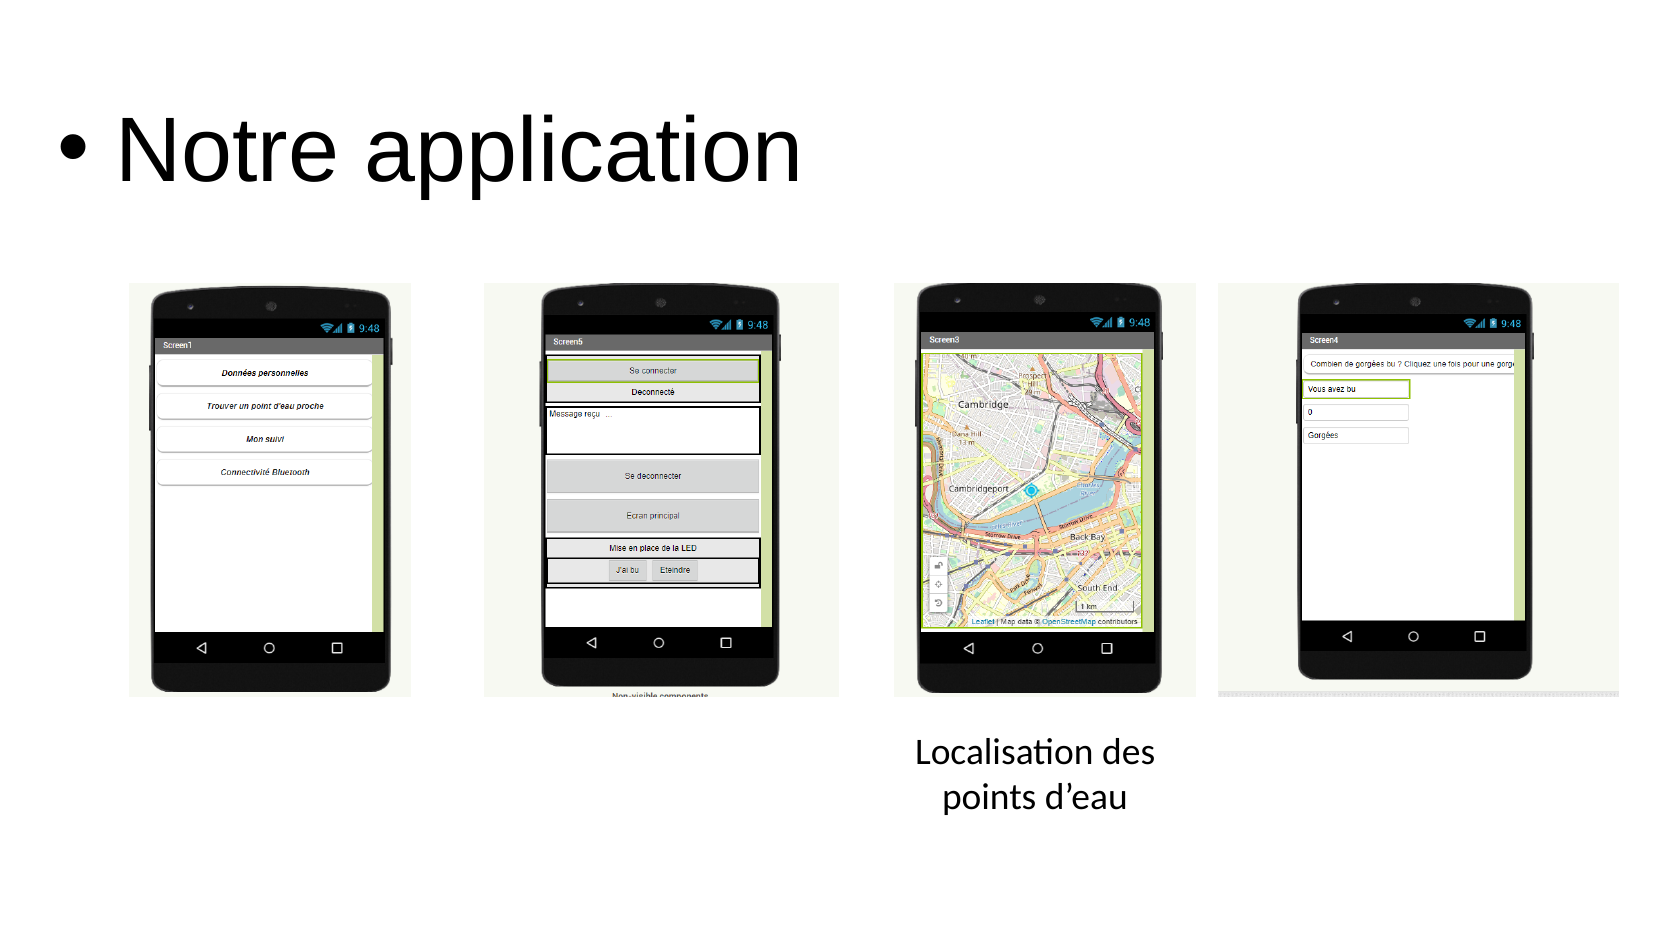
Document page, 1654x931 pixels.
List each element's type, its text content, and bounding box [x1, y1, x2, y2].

picture [129, 283, 411, 697]
subtitle Notre application [0, 94, 862, 308]
picture [894, 283, 1196, 697]
picture [1218, 283, 1619, 697]
text_box Localisation des points d’eau [894, 719, 1176, 826]
picture [484, 283, 839, 697]
